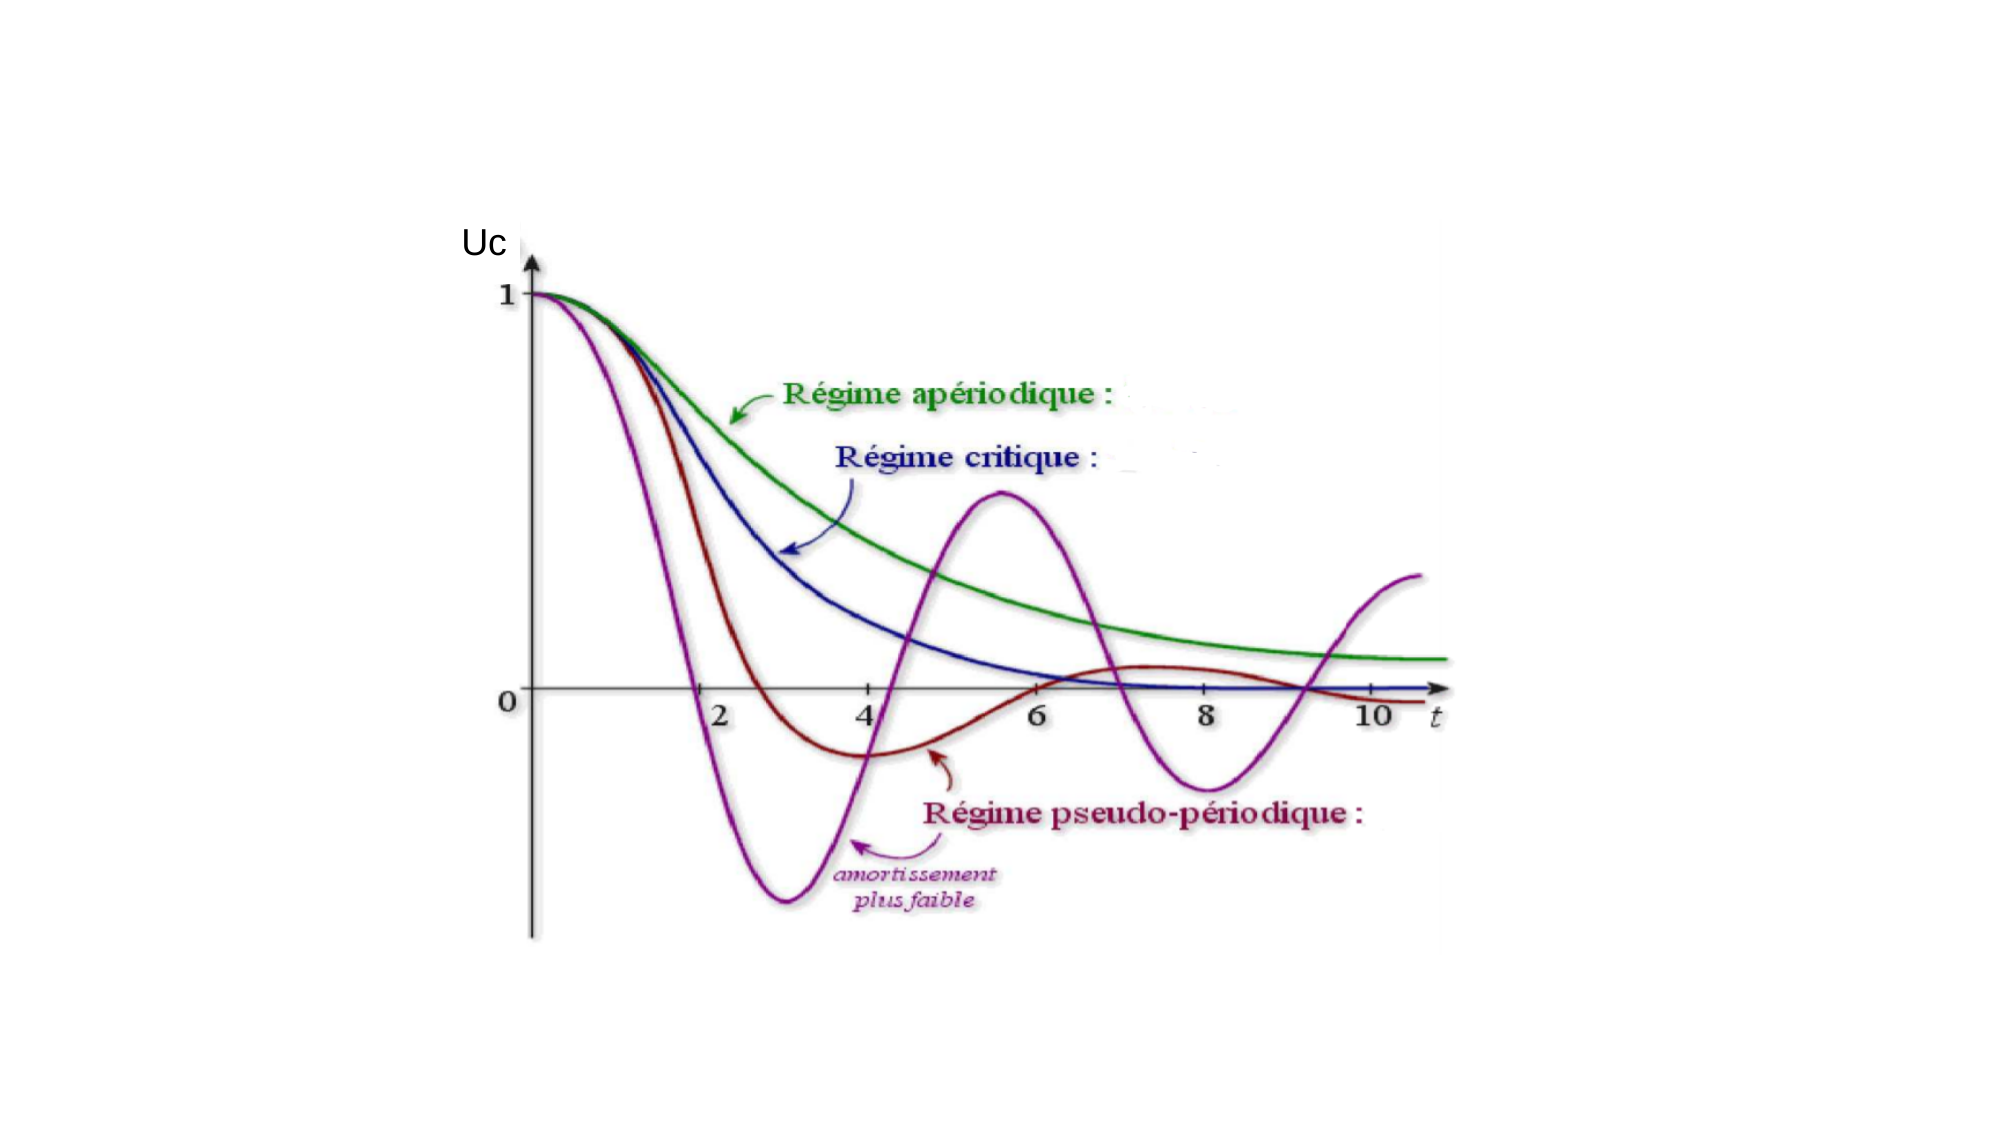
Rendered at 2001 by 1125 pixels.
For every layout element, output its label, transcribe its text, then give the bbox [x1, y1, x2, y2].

picture [414, 200, 1586, 969]
text_box Uc [448, 200, 520, 284]
